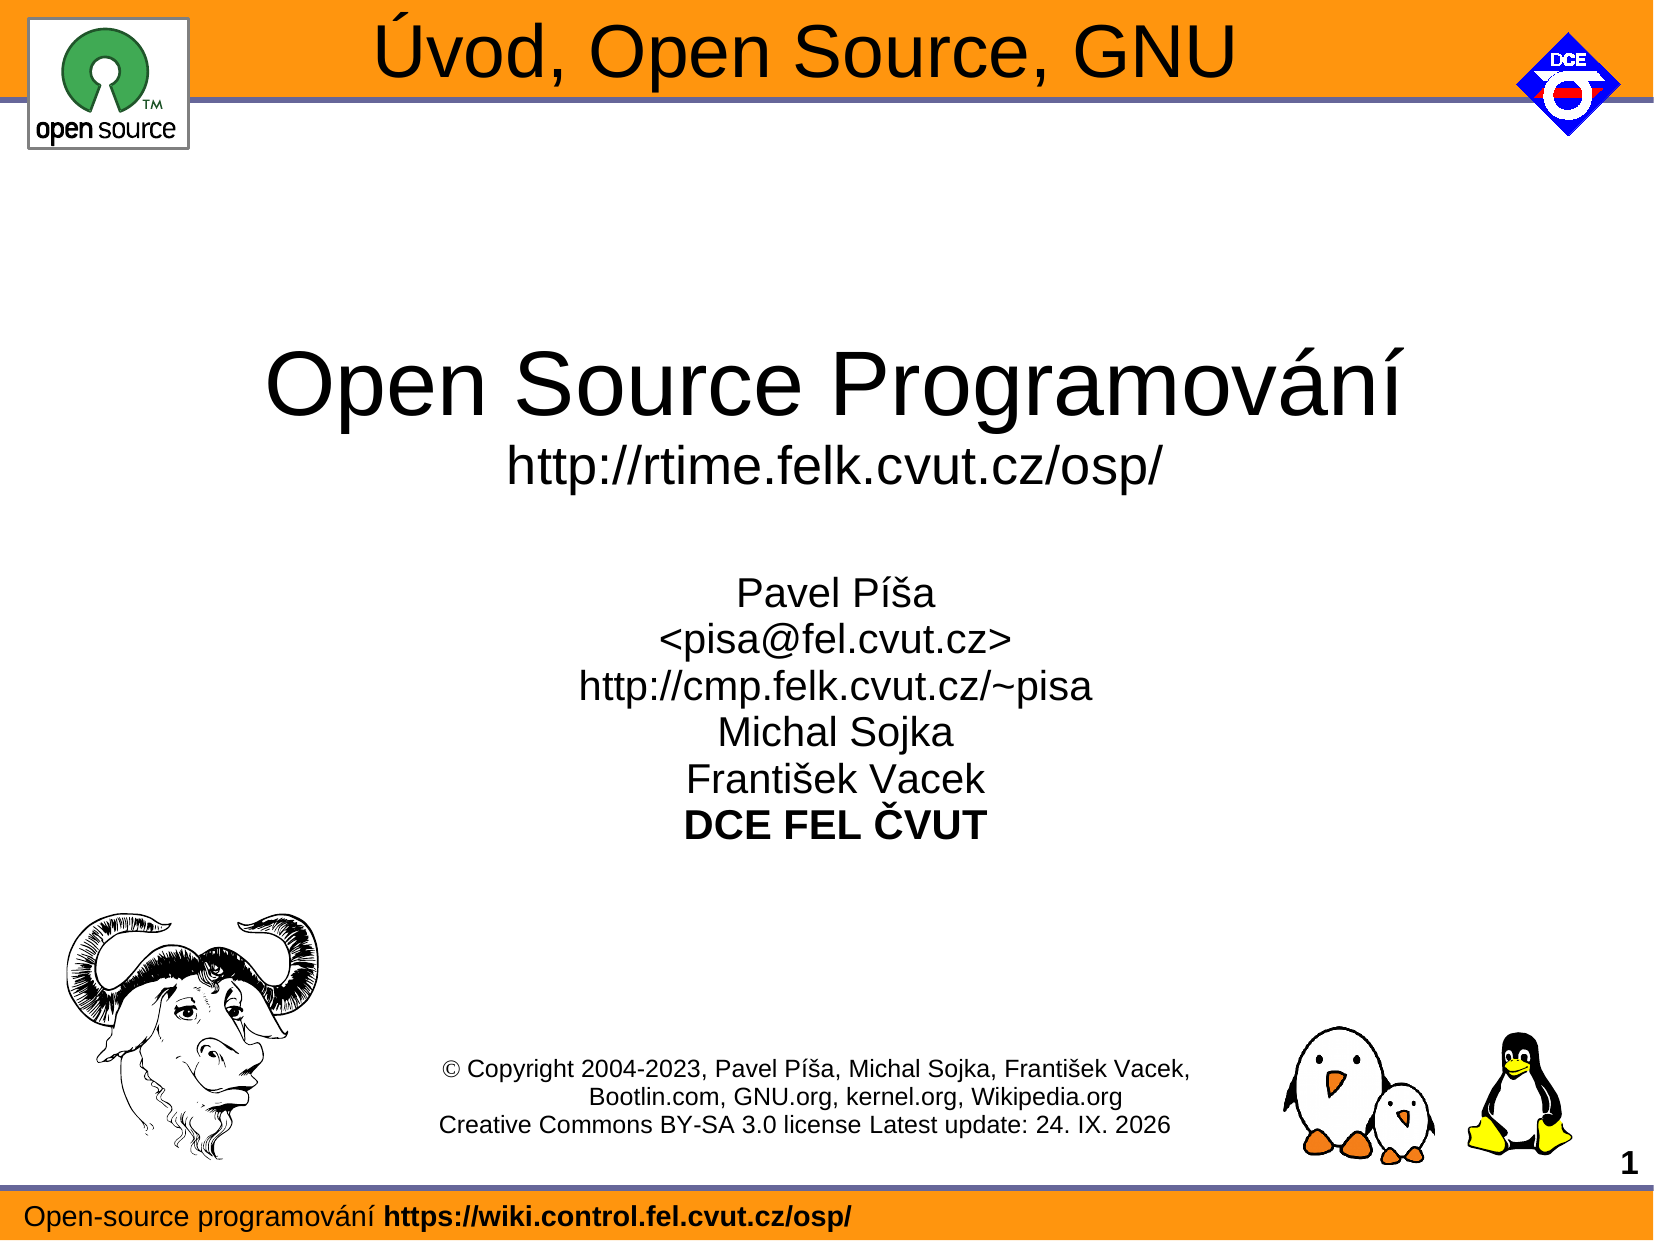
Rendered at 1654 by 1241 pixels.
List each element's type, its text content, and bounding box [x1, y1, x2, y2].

title Úvod, Open Source, GNU [60, 4, 1551, 98]
picture [66, 911, 319, 1169]
subtitle Open Source Programování http://rtime.felk.cvut.cz/osp/ Pavel Píša <pisa@fel.cvut.cz> http://cmp.felk.cvut.cz/~pisa Michal Sojka František Vacek DCE FEL ČVUT [183, 204, 1471, 977]
picture [1283, 1026, 1435, 1165]
list © Copyright 2004-2023, Pavel Píša, Michal Sojka, František Vacek, Bootlin.com, GNU.org, kernel.org, Wikipedia.org Creative Commons BY-SA 3.0 license Latest update: 12. X. 2023 [438, 1054, 1215, 1149]
text_box [1467, 1032, 1573, 1156]
